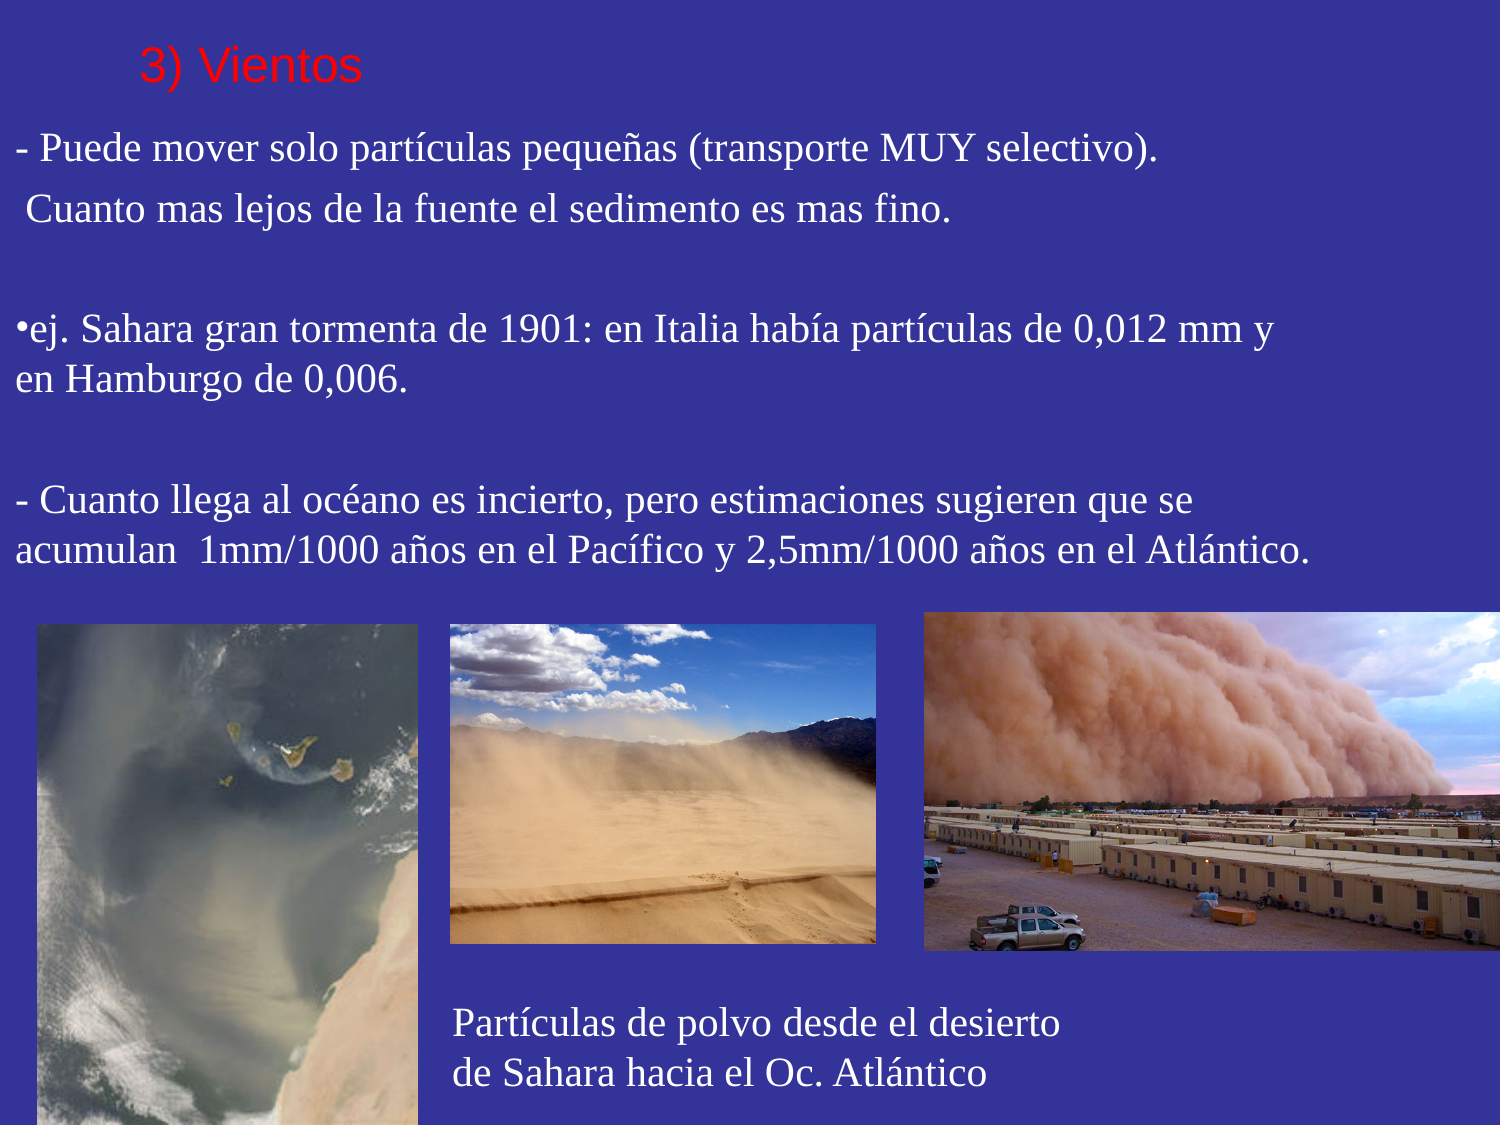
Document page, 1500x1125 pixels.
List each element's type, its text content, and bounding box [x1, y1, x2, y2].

text_box - Puede mover solo partículas pequeñas (transporte MUY selectivo). Cuanto mas lejos de la fuente el sedimento es mas fino. ej. Sahara gran tormenta de 1901: en Italia había partículas de 0,012 mm y en Hamburgo de 0,006. - Cuanto llega al océano es incierto, pero estimaciones sugieren que se acumulan 1mm/1000 años en el Pacífico y 2,5mm/1000 años en el Atlántico. [0, 112, 1351, 855]
text_box 3) Vientos [124, 24, 379, 101]
picture [924, 612, 1500, 951]
picture [37, 624, 418, 1125]
picture [450, 624, 876, 944]
text_box Partículas de polvo desde el desierto de Sahara hacia el Oc. Atlántico [437, 987, 1077, 1103]
